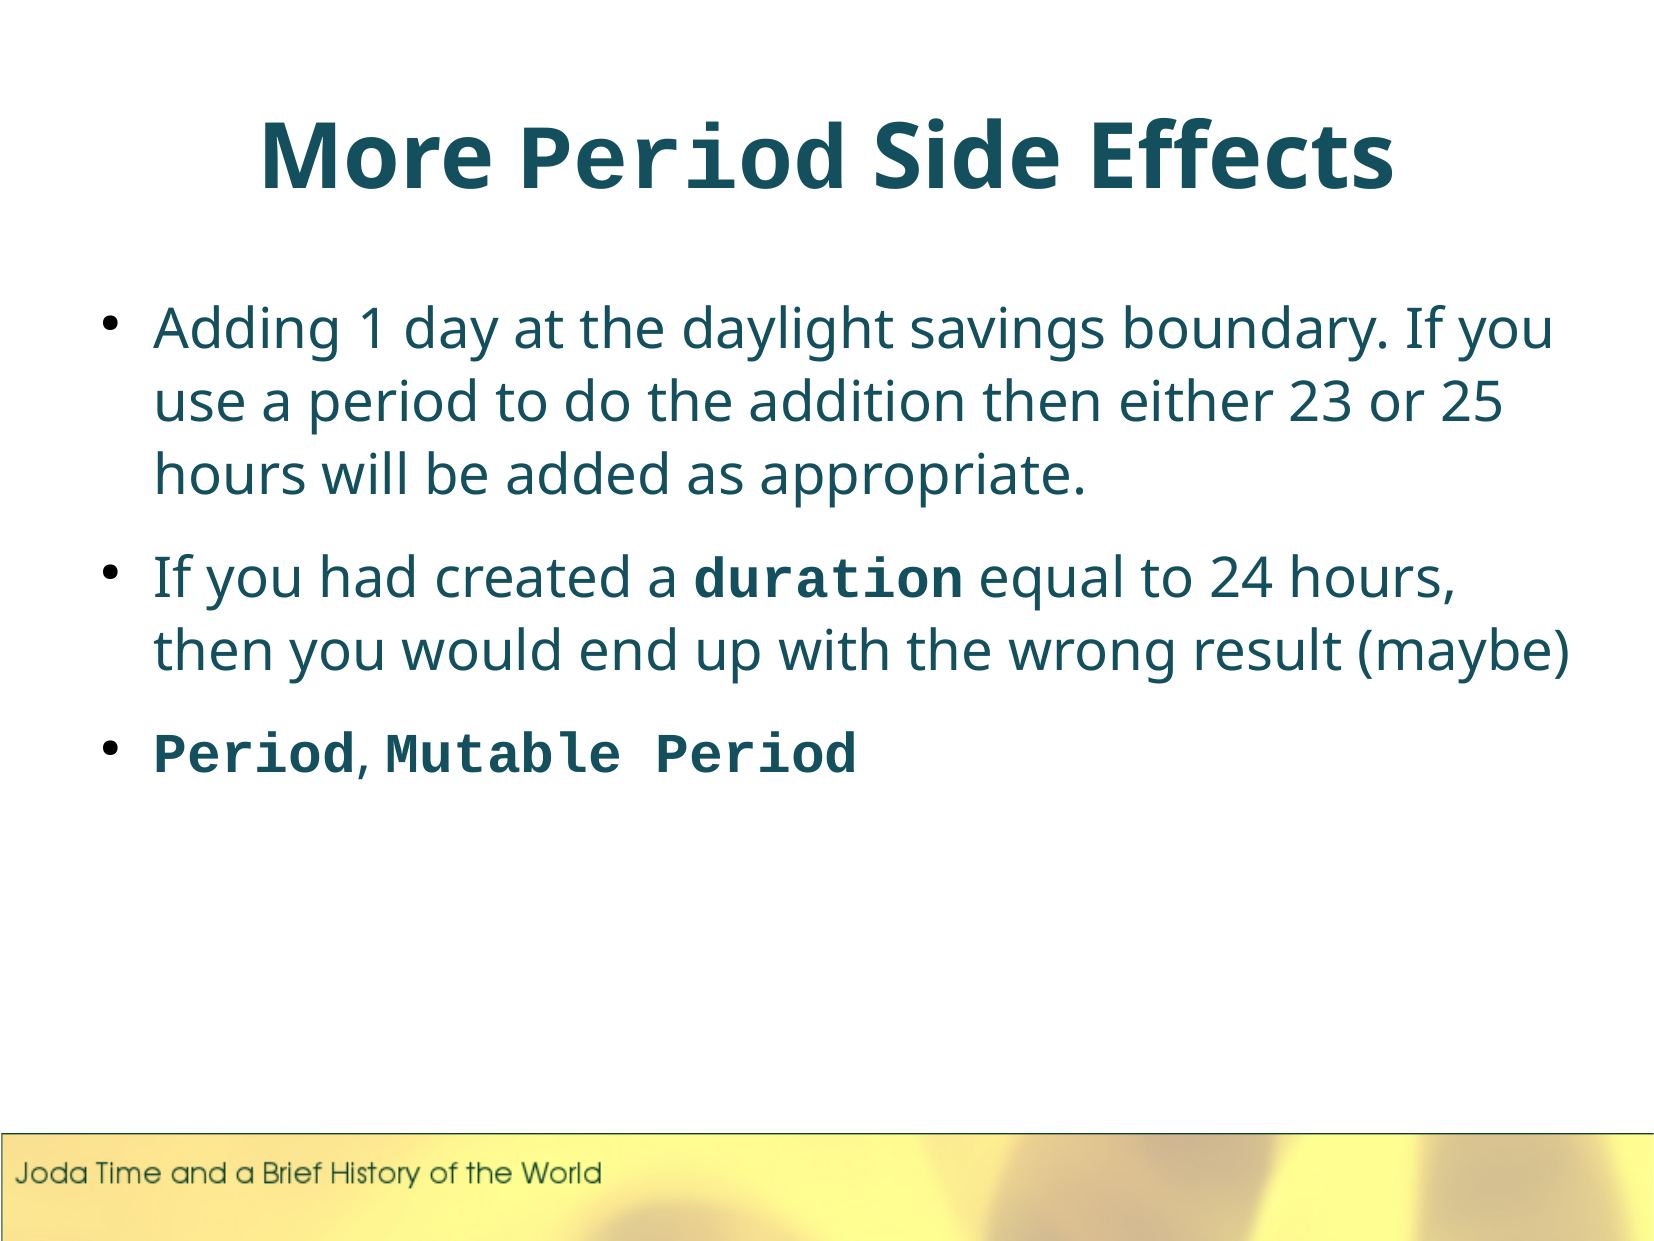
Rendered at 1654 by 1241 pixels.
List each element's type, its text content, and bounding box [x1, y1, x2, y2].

picture [1, 1133, 1654, 1241]
list Adding 1 day at the daylight savings boundary. If you use a period to do the addition then either 23 or 25 hours will be added as appropriate. If you had created a duration equal to 24 hours, then you would end up with the wrong result (maybe) Period, Mutable Period [82, 290, 1571, 1109]
title More Period Side Effects [82, 49, 1571, 257]
